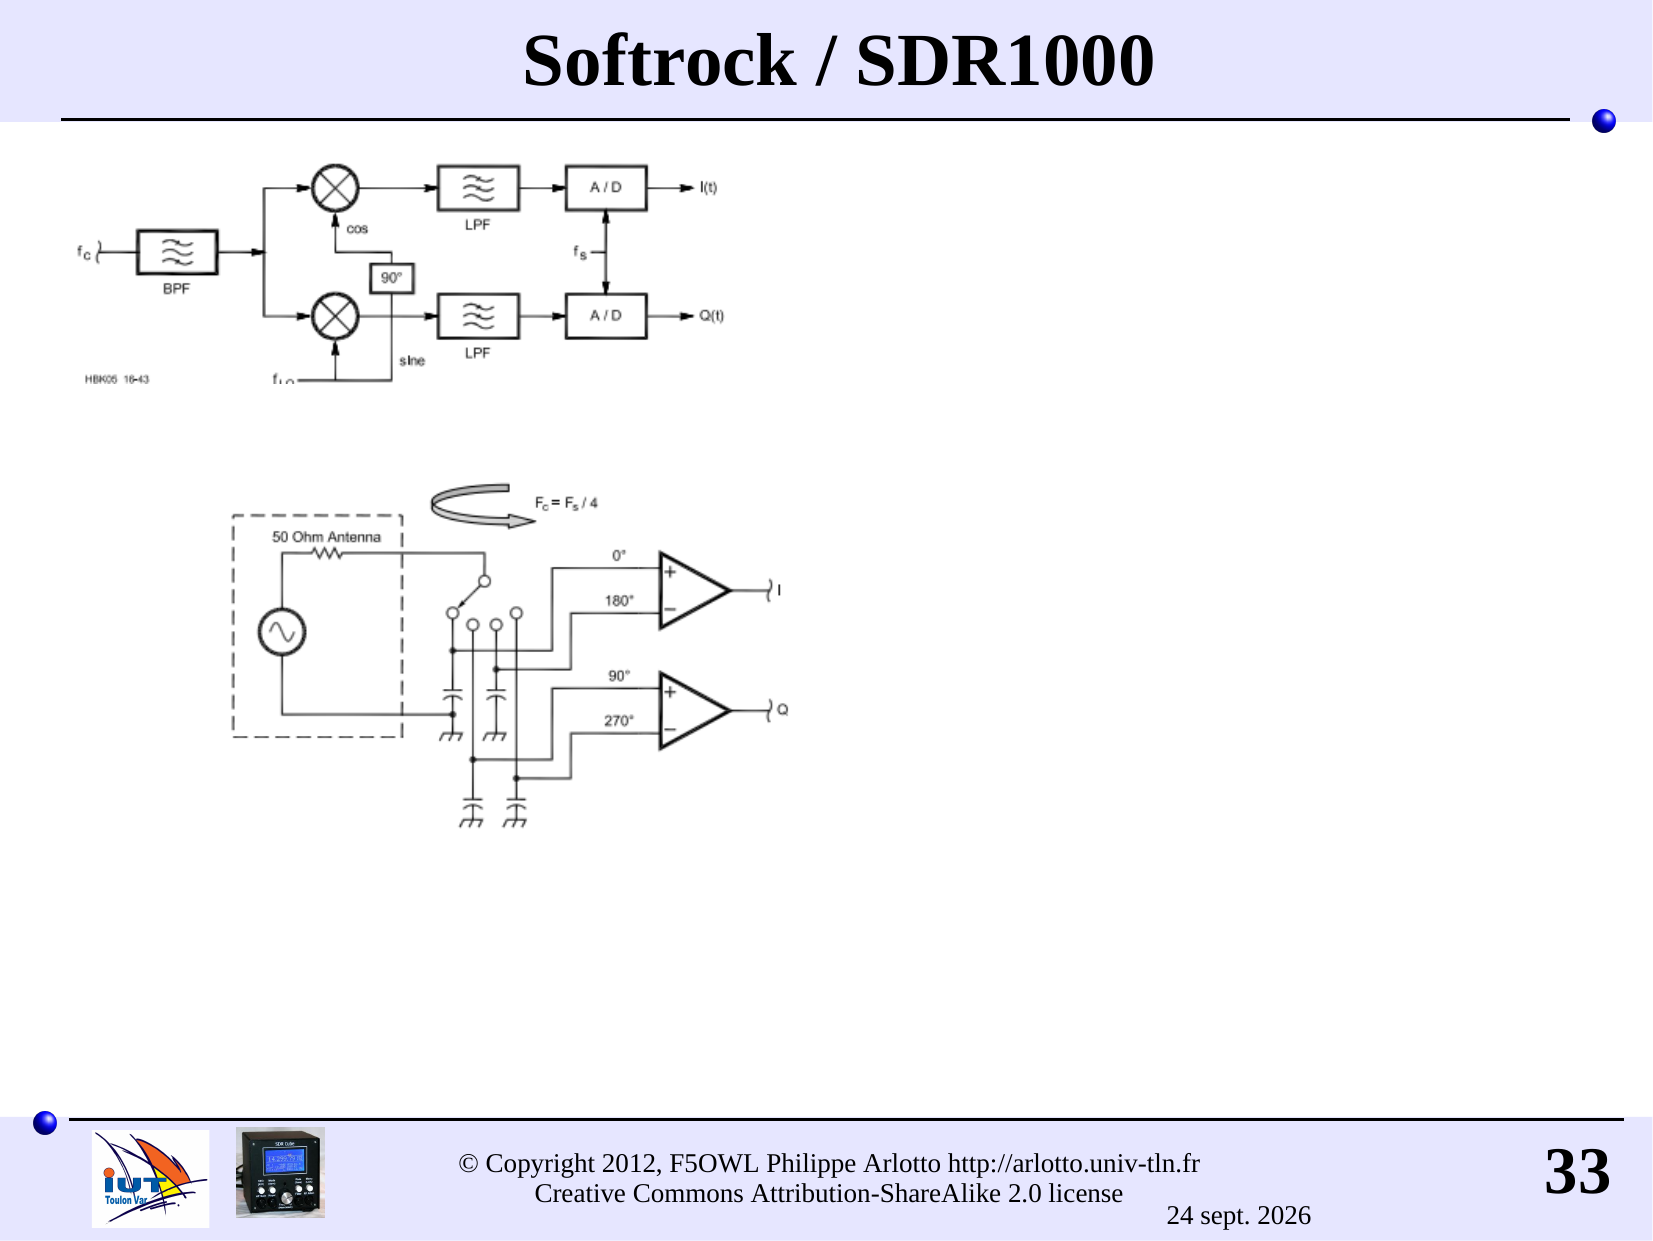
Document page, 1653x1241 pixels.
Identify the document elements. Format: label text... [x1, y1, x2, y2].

picture [67, 161, 739, 384]
title Softrock / SDR1000 [95, 11, 1585, 110]
picture [236, 1127, 325, 1218]
picture [177, 472, 835, 843]
